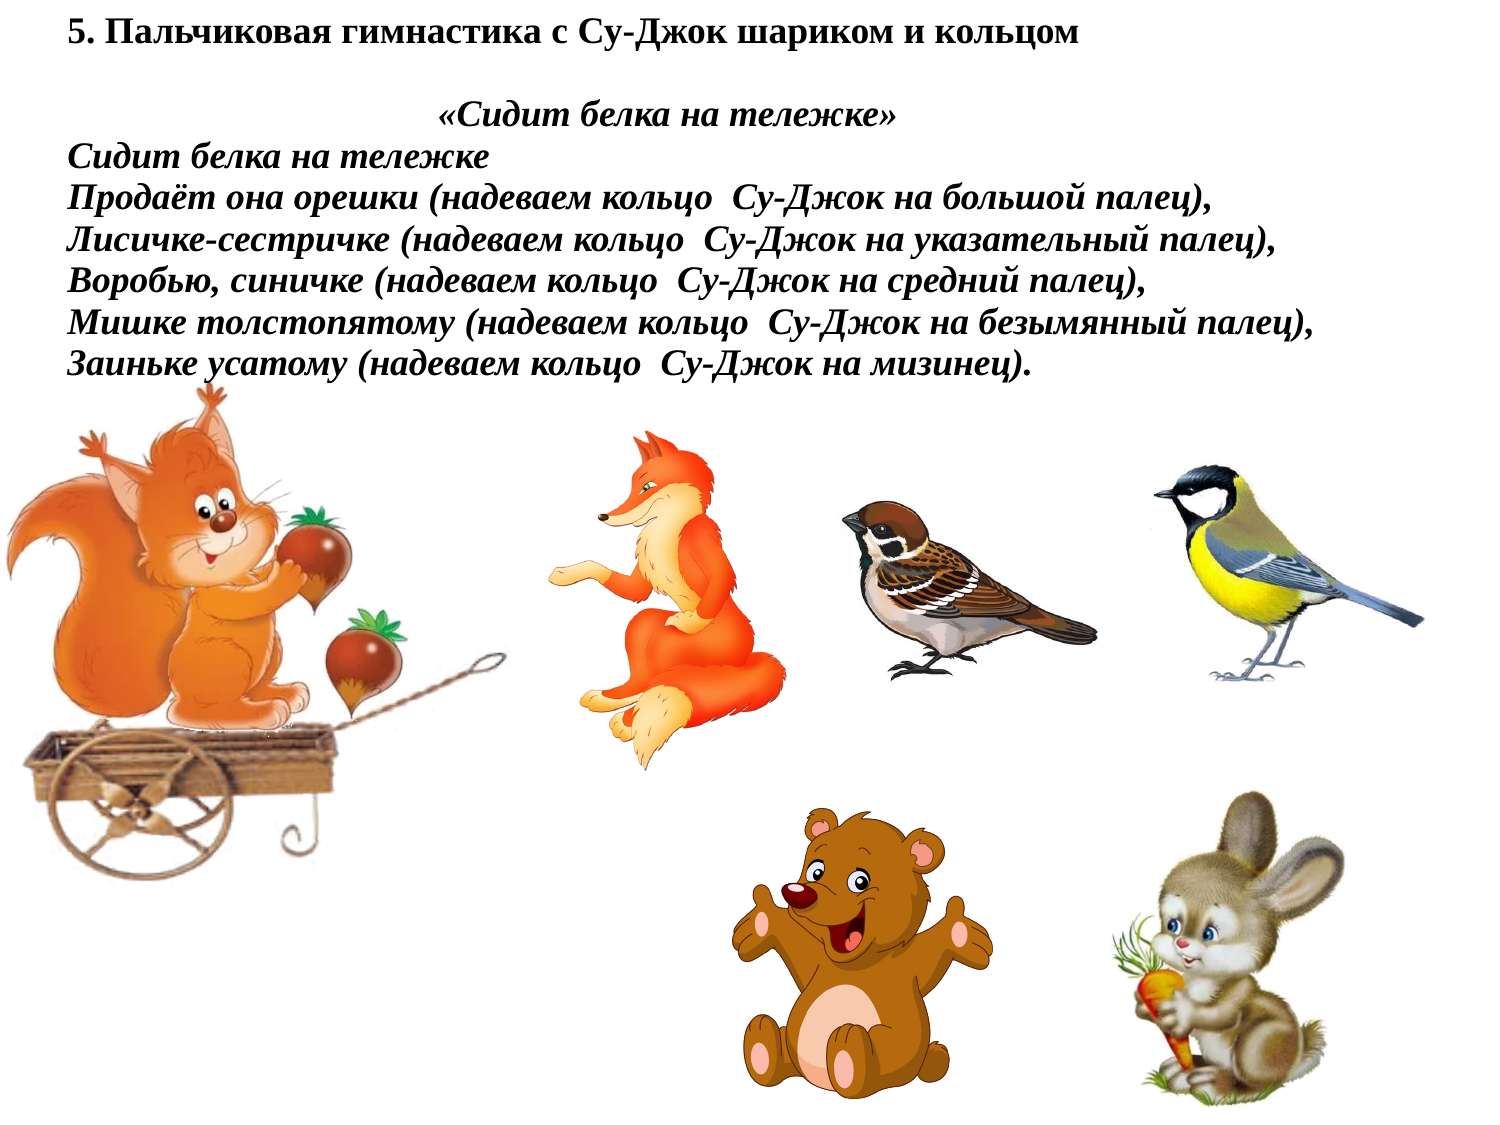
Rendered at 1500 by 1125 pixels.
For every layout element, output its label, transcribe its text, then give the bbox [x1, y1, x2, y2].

picture [1146, 448, 1430, 688]
title 5. Пальчиковая гимнастика с Су-Джок шариком и кольцом «Сидит белка на тележке» Сидит белка на тележке Продаёт она орешки (надеваем кольцо Су-Джок на большой палец), Лисичке-сестричке (надеваем кольцо Су-Джок на указательный палец), Воробью, синичке (надеваем кольцо Су-Джок на средний палец), Мишке толстопятому (надеваем кольцо Су-Джок на безымянный палец), Заиньке усатому (надеваем кольцо Су-Джок на мизинец). [67, 5, 1418, 389]
picture [732, 808, 993, 1099]
picture [838, 496, 1101, 685]
picture [1110, 785, 1347, 1111]
picture [2, 373, 804, 910]
